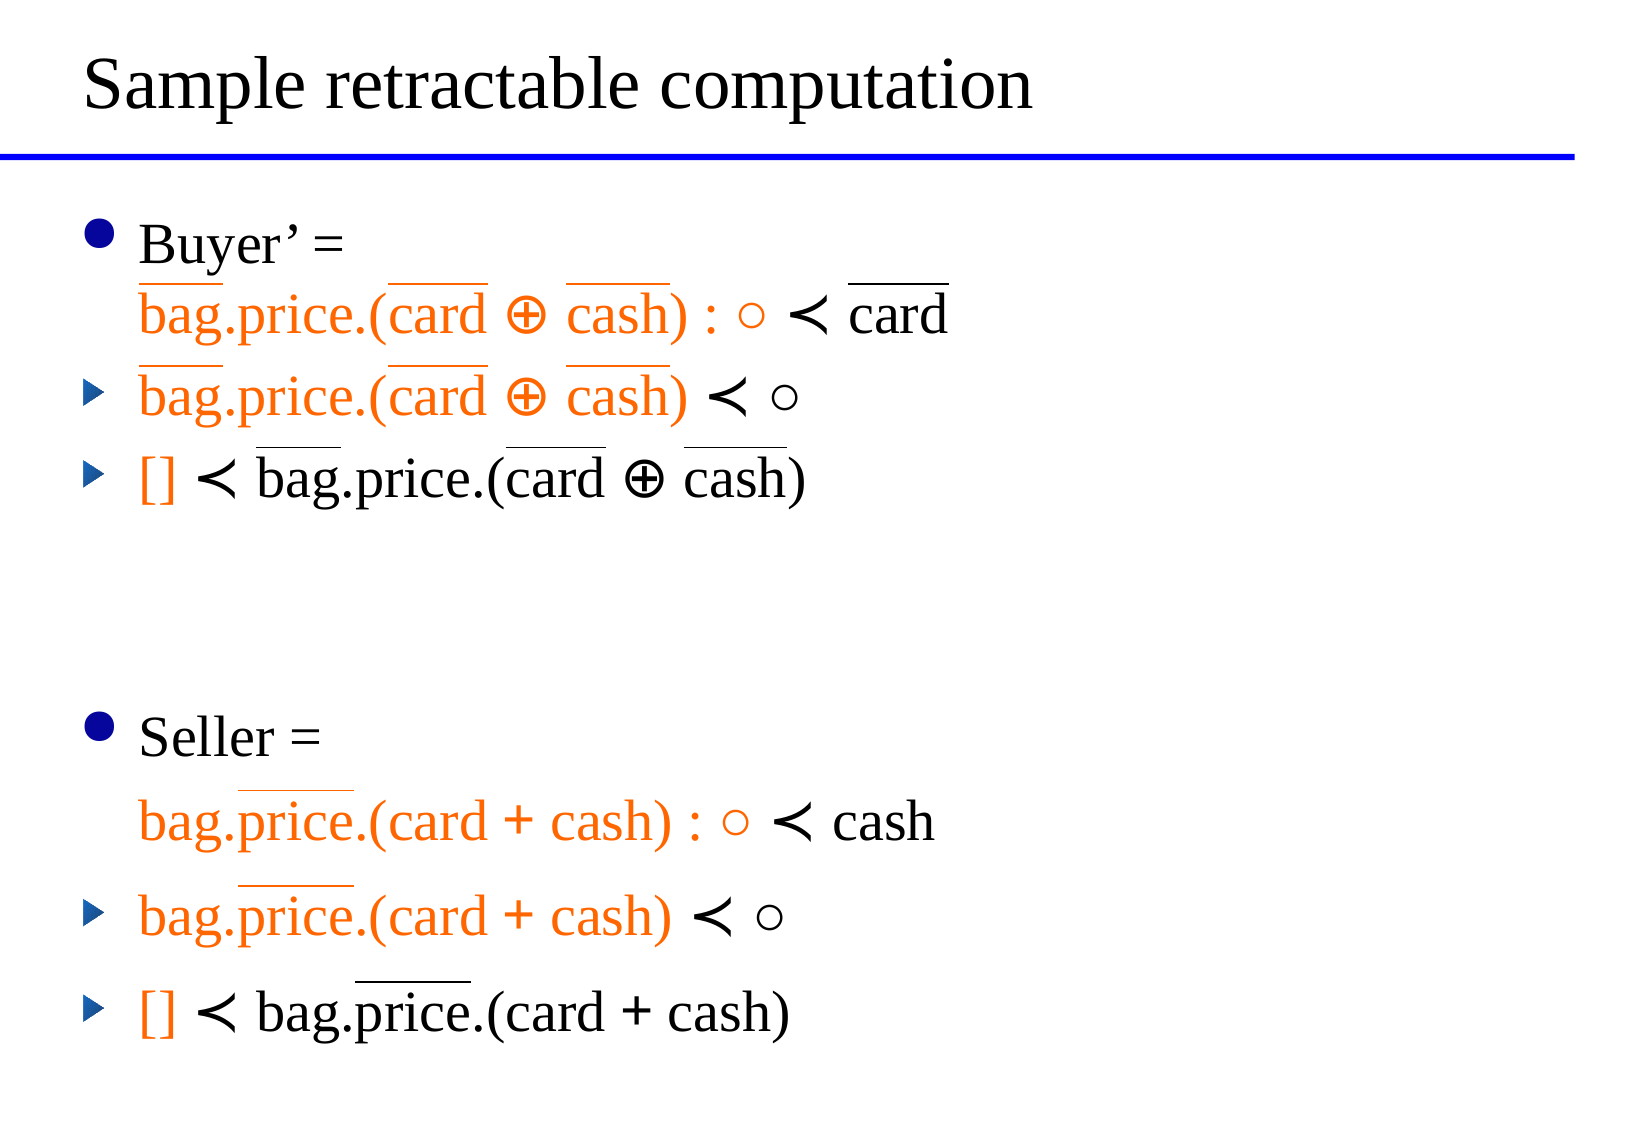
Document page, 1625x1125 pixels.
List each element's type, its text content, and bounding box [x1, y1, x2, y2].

list Buyer’ = bag.price.(card ⊕ cash) : ○ ≺ card bag.price.(card ⊕ cash) ≺ ○ [] ≺ bag.price.(card ⊕ cash) Seller = bag.price.(card + cash) : ○ ≺ cash bag.price.(card + cash) ≺ ○ [] ≺ bag.price.(card + cash) [67, 198, 1478, 1061]
title Sample retractable computation [67, 27, 1544, 131]
